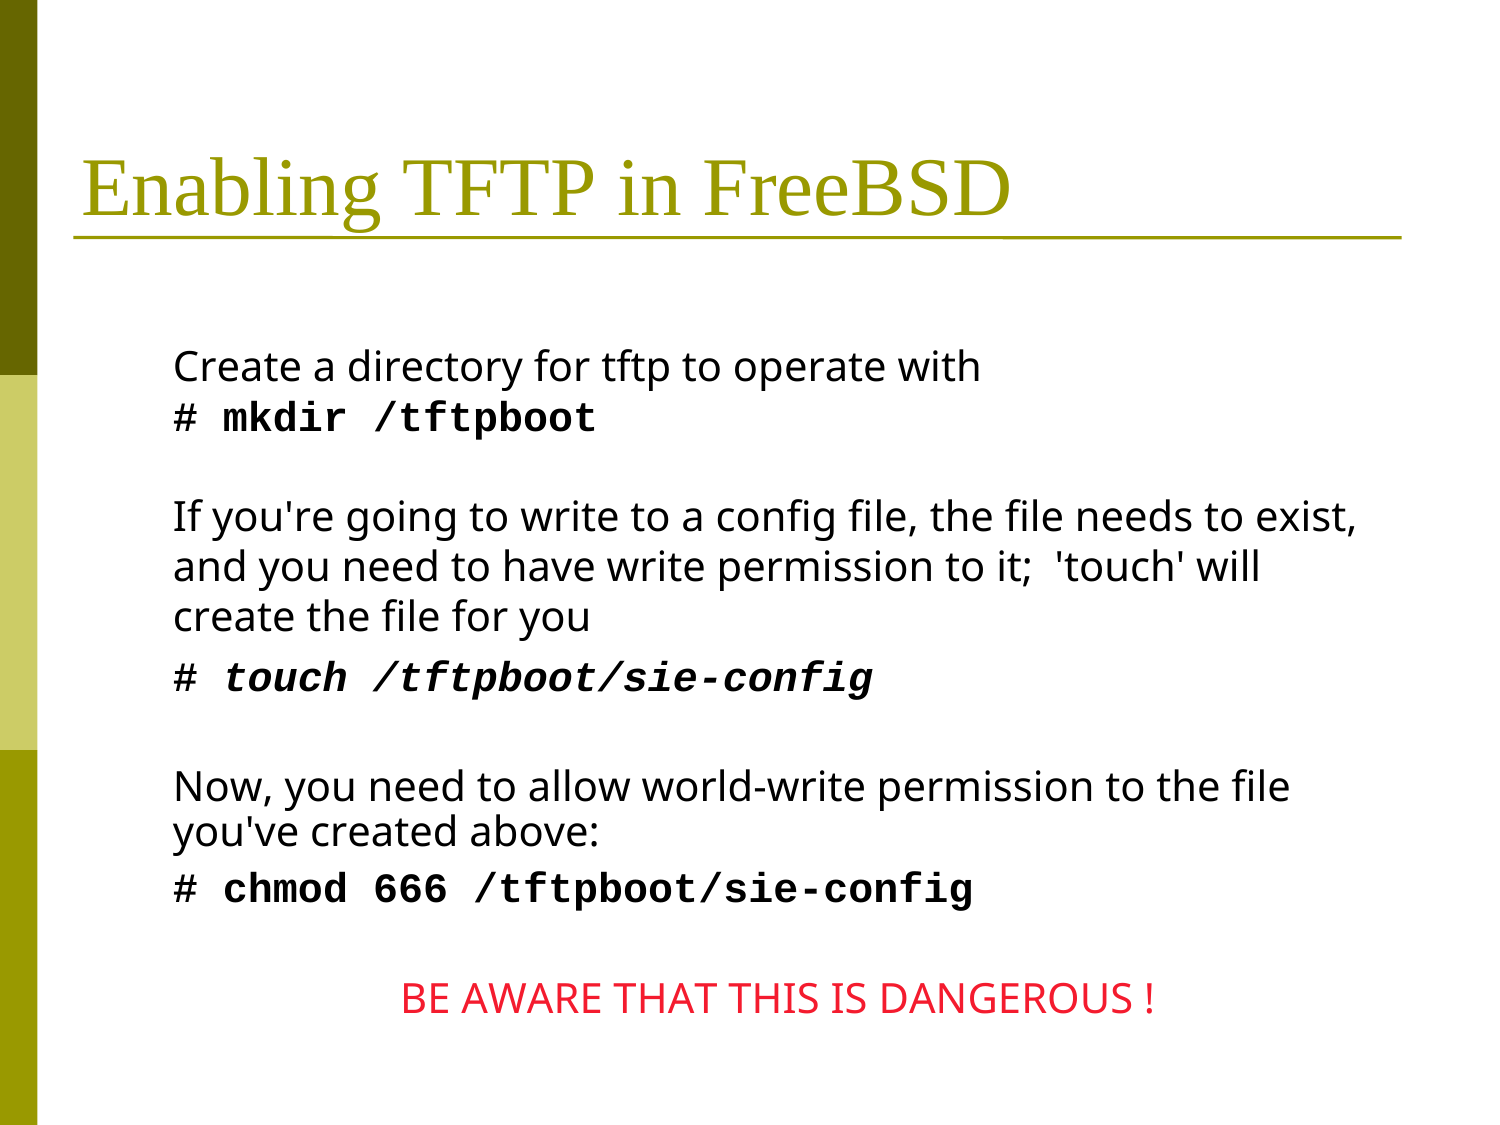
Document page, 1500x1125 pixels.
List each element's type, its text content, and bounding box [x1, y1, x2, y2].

text_box Enabling TFTP in FreeBSD [74, 122, 1428, 233]
text_box [0, 0, 38, 1125]
text_box Create a directory for tftp to operate with # mkdir /tftpboot If you're going to write to a config file, the file needs to exist, and you need to have write permission to it; 'touch' will create the file for you # touch /tftpboot/sie-config Now, you need to allow world-write permission to the file you've created above: # chmod 666 /tftpboot/sie-config BE AWARE THAT THIS IS DANGEROUS ! [166, 279, 1390, 1001]
